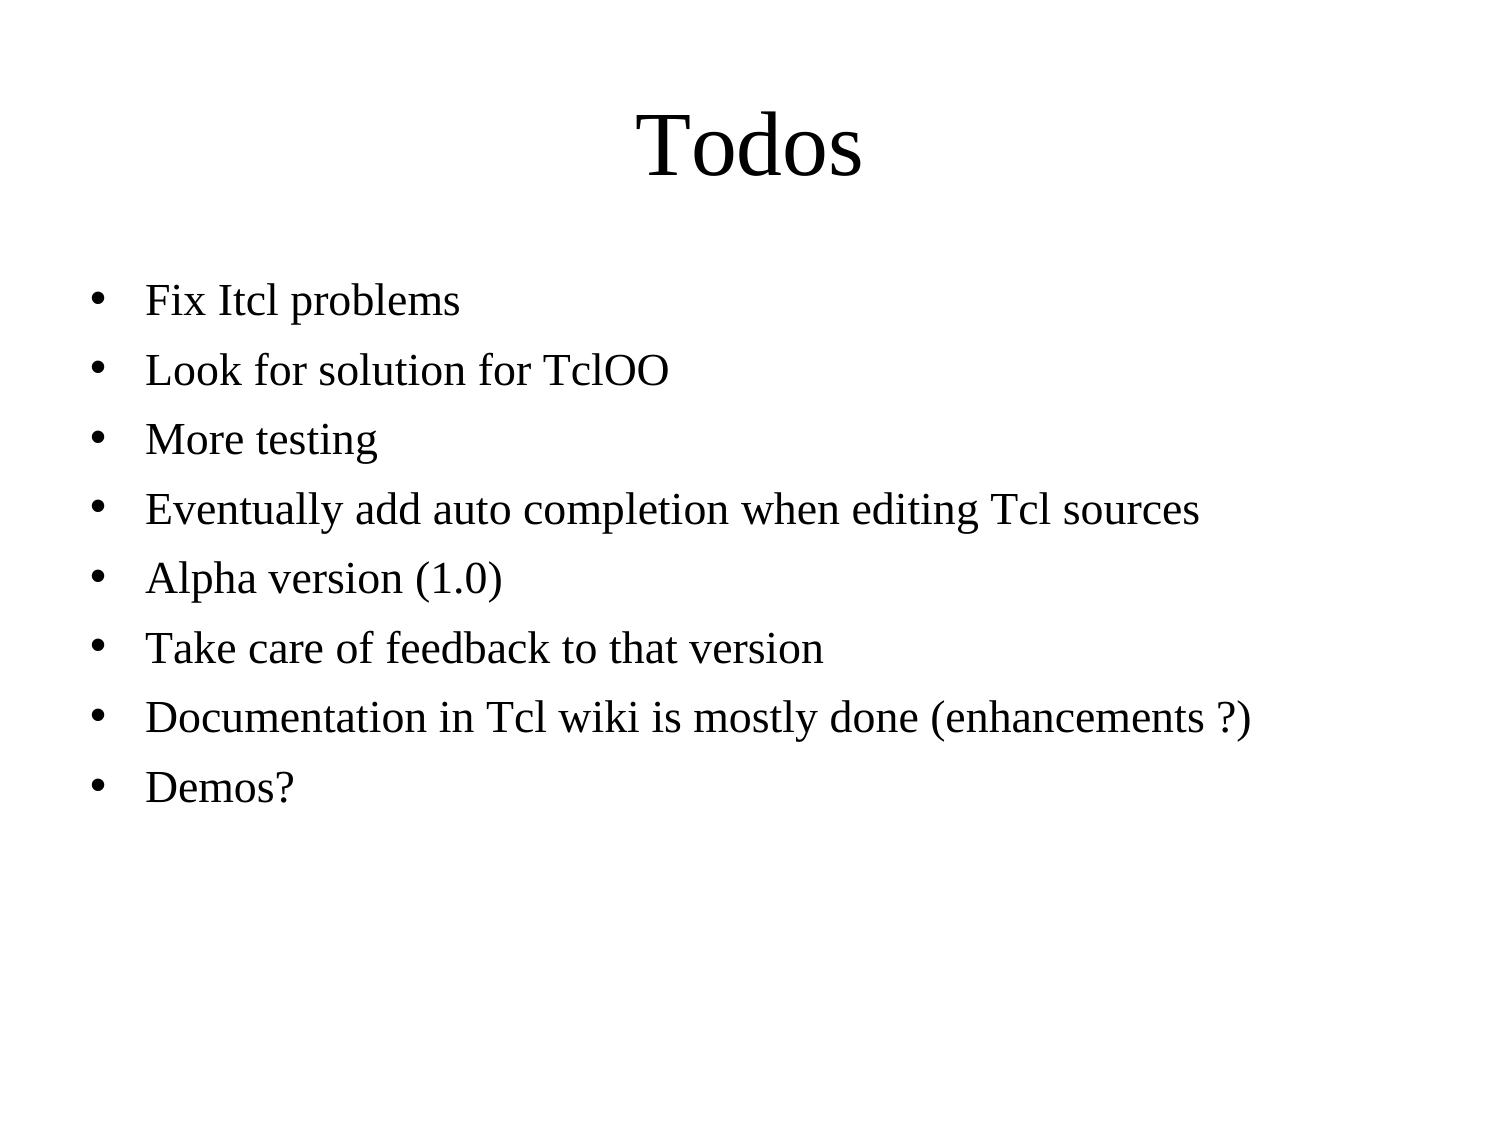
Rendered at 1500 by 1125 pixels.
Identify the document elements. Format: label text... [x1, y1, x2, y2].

text_box Todos‏ [75, 45, 1426, 233]
text_box Fix Itcl problems Look for solution for TclOO More testing Eventually add auto completion when editing Tcl sources Alpha version (1.0) Take care of feedback to that version Documentation in Tcl wiki is mostly done (enhancements ?) Demos? [75, 262, 1426, 1005]
